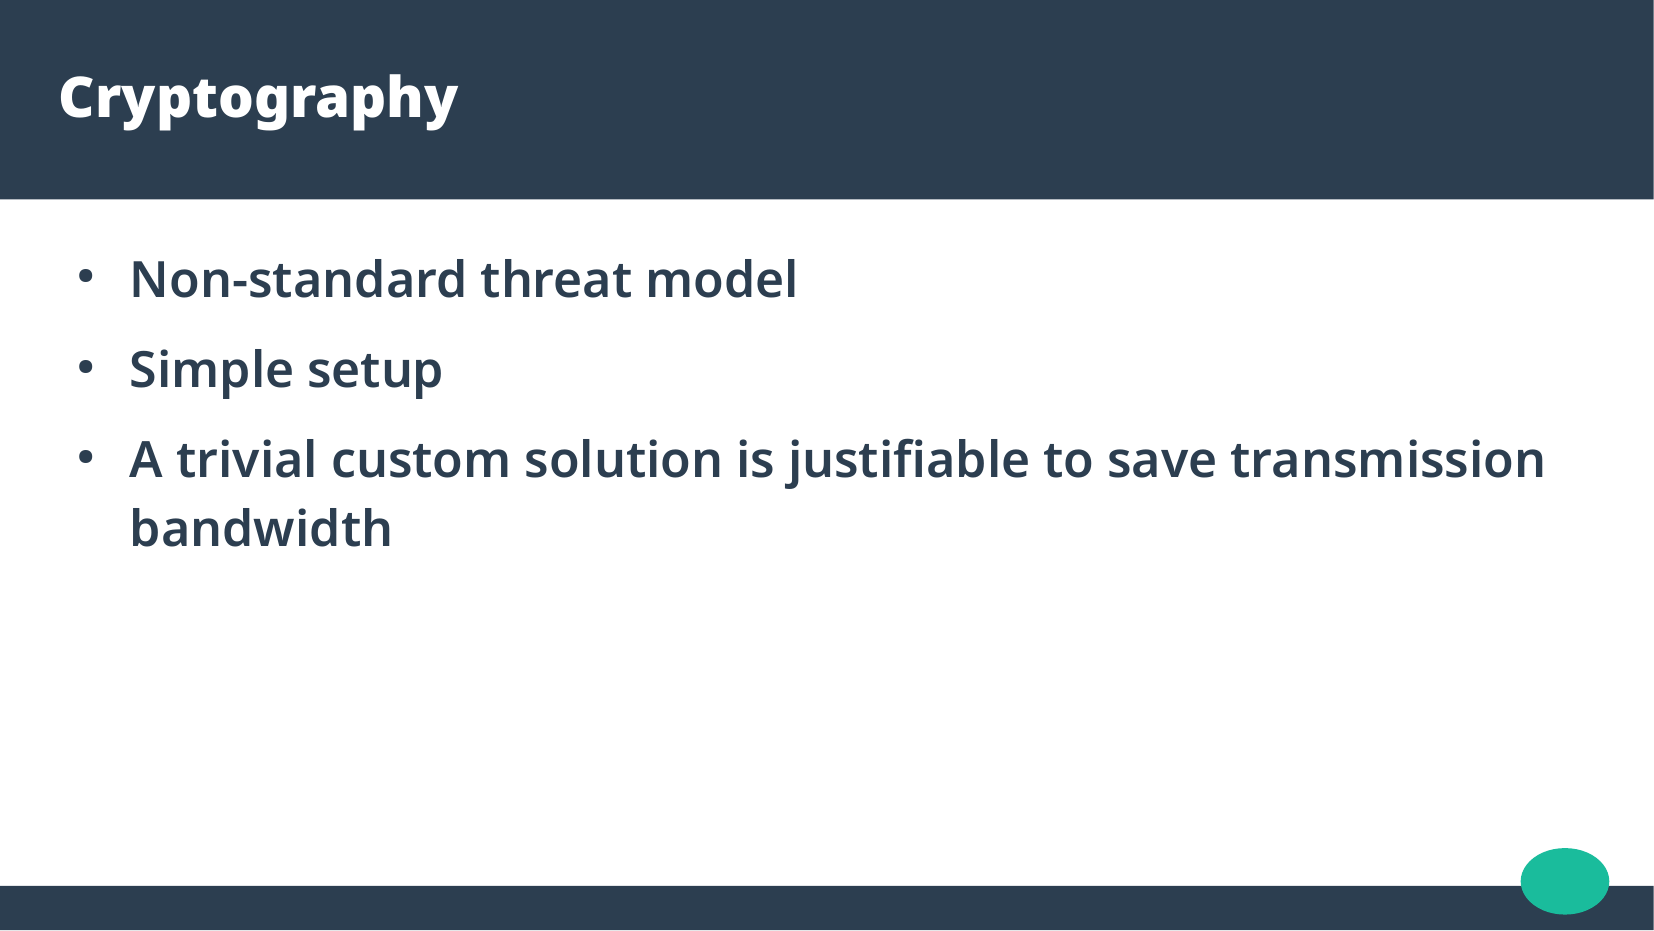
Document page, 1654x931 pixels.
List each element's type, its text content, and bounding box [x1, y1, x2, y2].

list Non-standard threat model Simple setup A trivial custom solution is justifiable to save transmission bandwidth [59, 243, 1595, 864]
title Cryptography [59, 37, 1595, 155]
